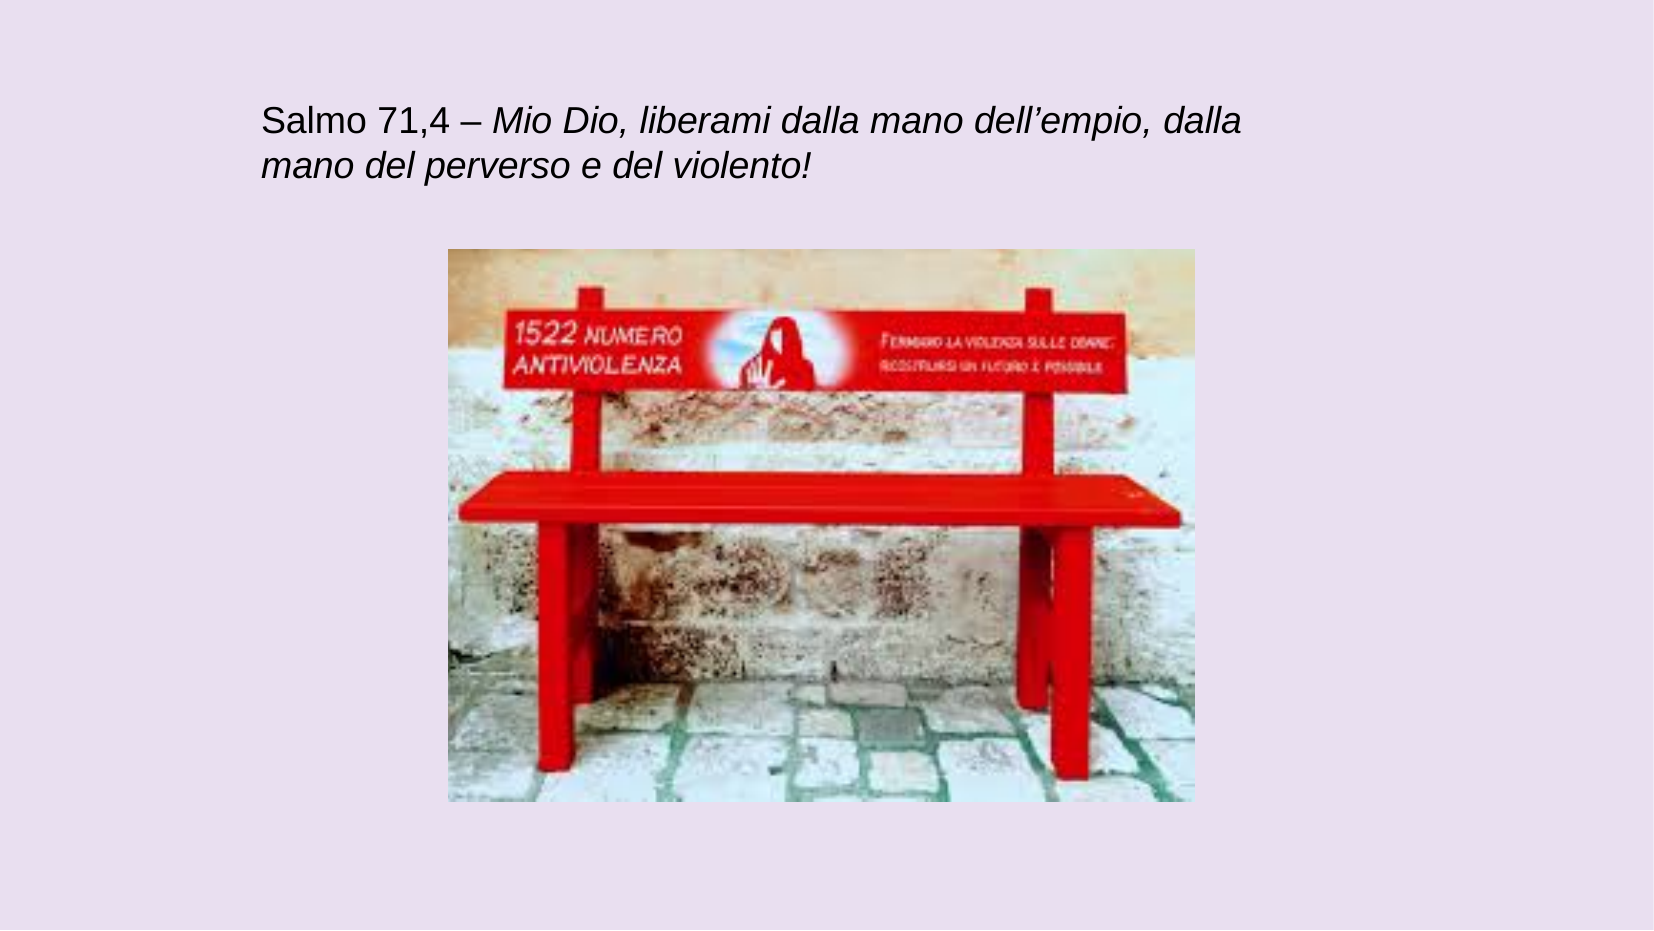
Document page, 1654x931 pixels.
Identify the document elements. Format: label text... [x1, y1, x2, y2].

title [82, 37, 1571, 193]
picture [448, 249, 1195, 802]
text_box Salmo 71,4 – Mio Dio, liberami dalla mano dell’empio, dalla mano del perverso e del violento! [246, 88, 1329, 188]
